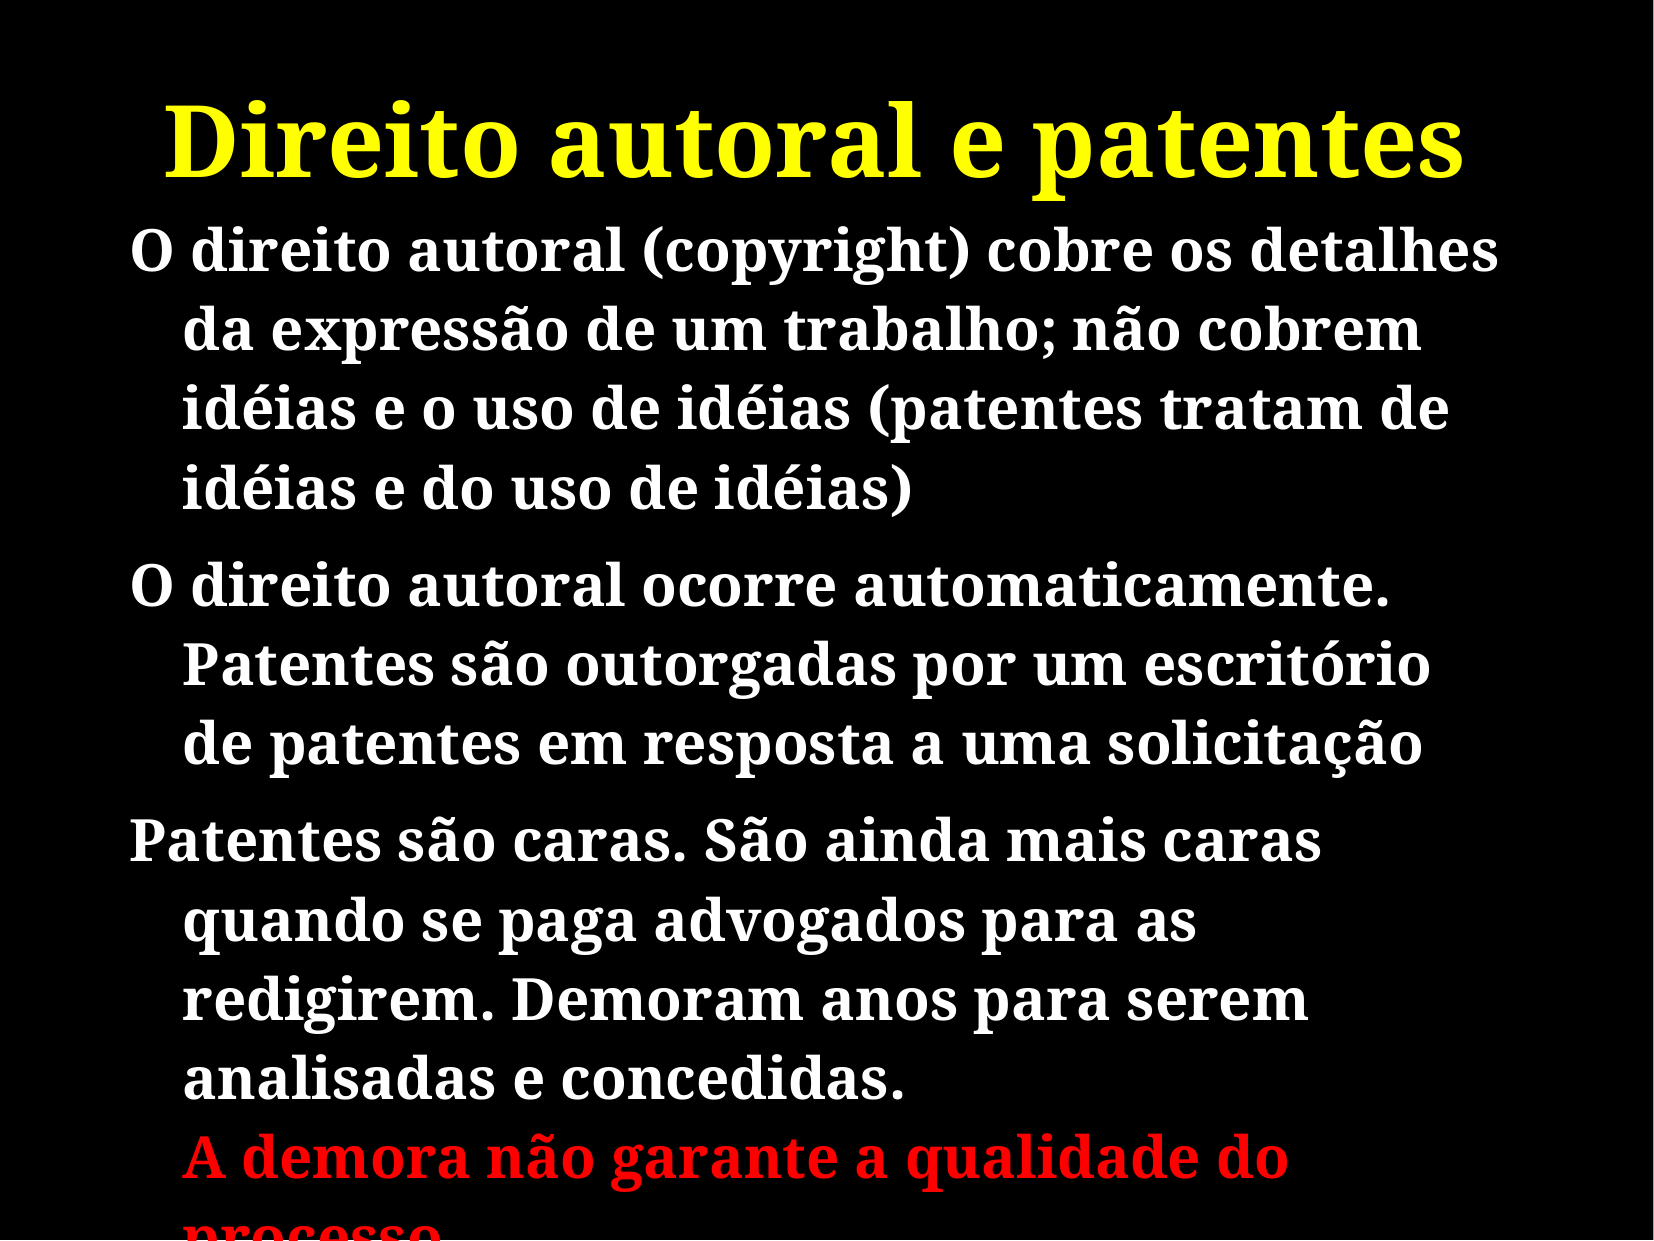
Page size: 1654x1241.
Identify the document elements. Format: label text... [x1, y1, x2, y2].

title Direito autoral e patentes [109, 34, 1522, 243]
list O direito autoral (copyright) cobre os detalhes da expressão de um trabalho; não cobrem idéias e o uso de idéias (patentes tratam de idéias e do uso de idéias) O direito autoral ocorre automaticamente. Patentes são outorgadas por um escritório de patentes em resposta a uma solicitação Patentes são caras. São ainda mais caras quando se paga advogados para as redigirem. Demoram anos para serem analisadas e concedidas. A demora não garante a qualidade do processo. [112, 209, 1517, 1192]
